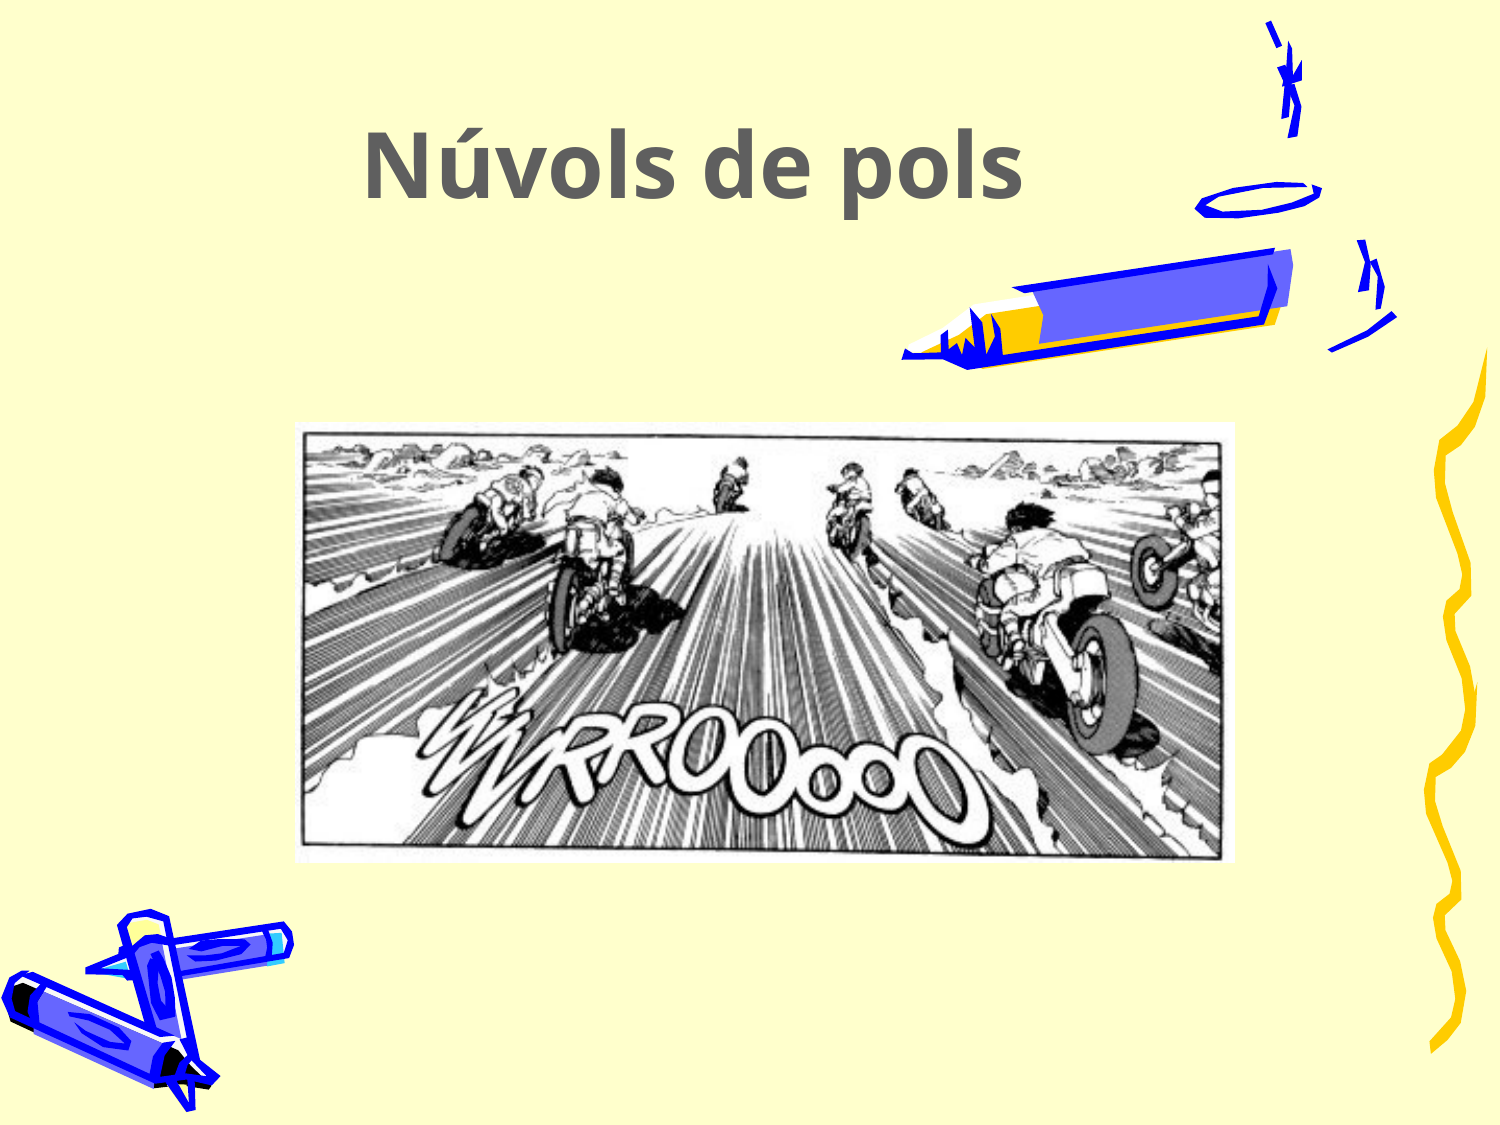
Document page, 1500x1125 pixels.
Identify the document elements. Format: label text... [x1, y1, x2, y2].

picture [295, 422, 1235, 863]
title Núvols de pols [129, 94, 1257, 225]
